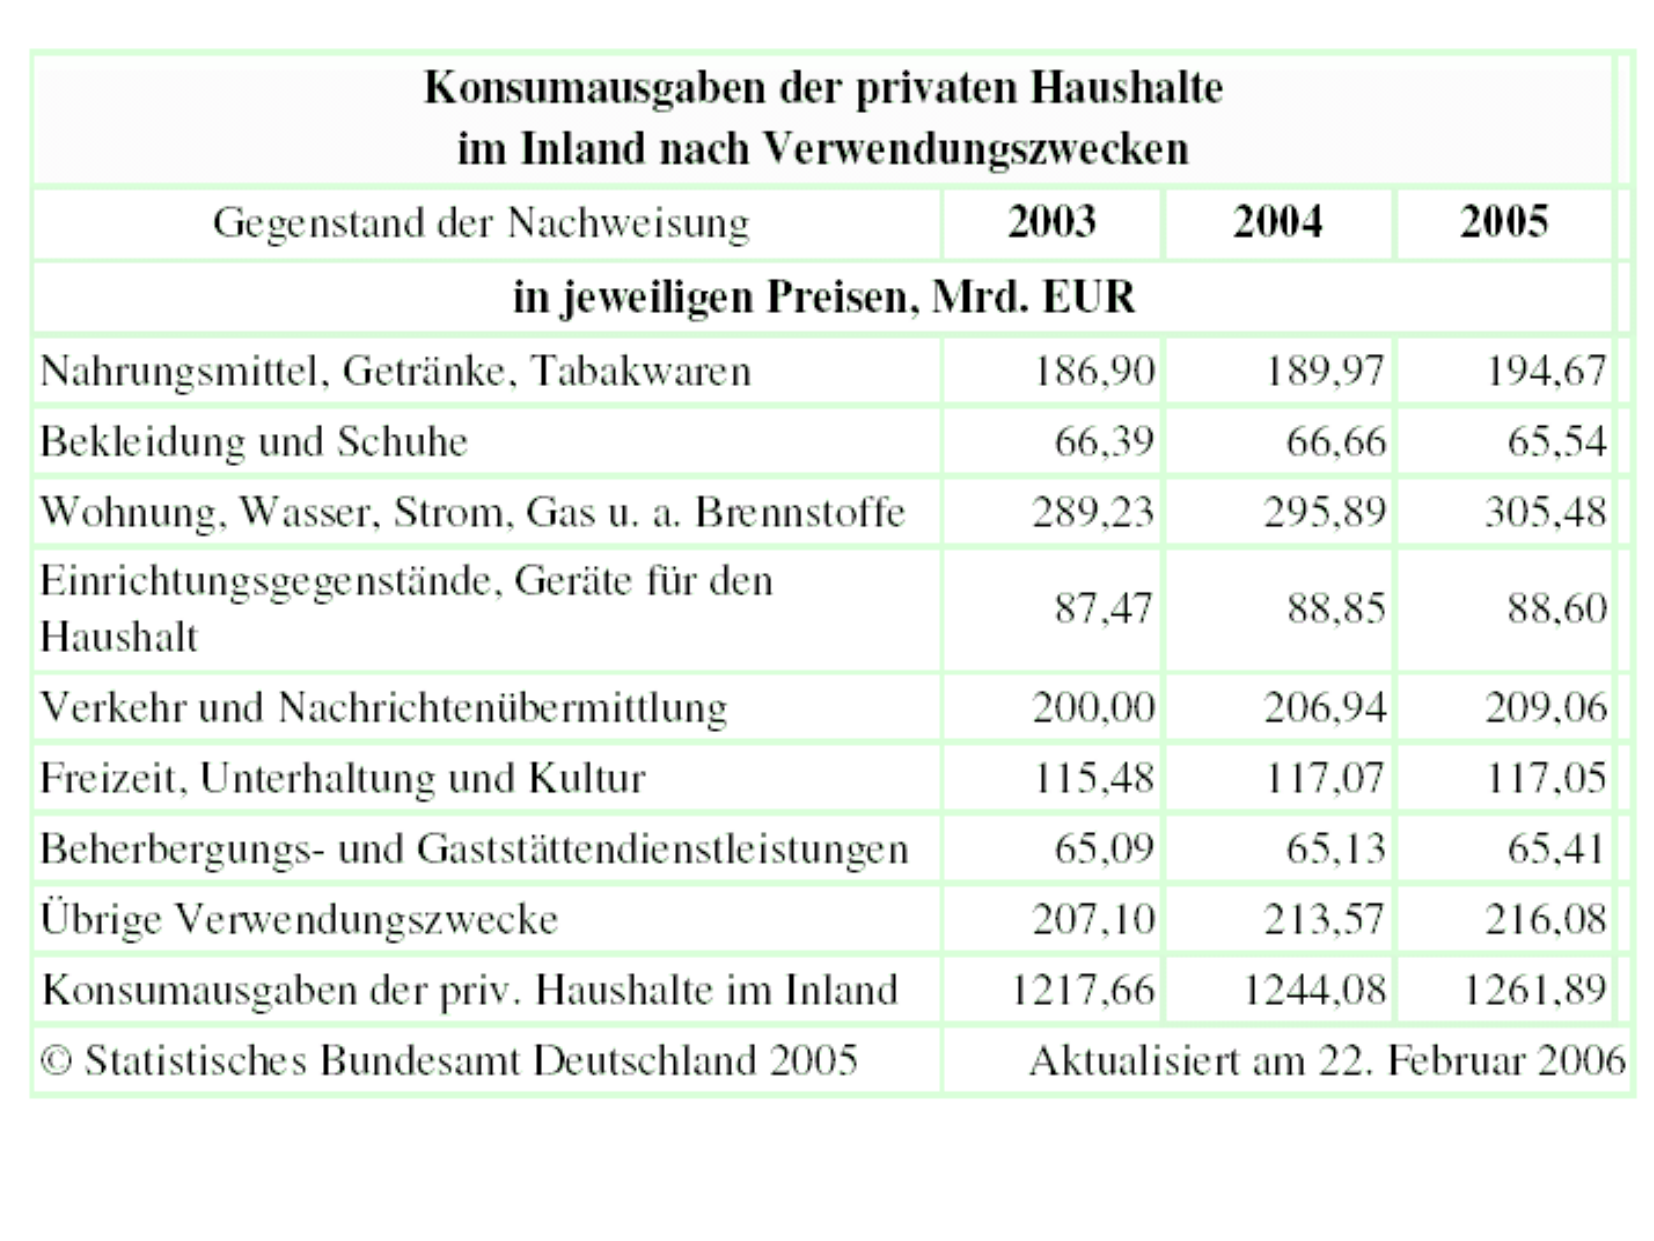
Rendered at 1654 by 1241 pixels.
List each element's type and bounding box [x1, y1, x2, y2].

picture [14, 40, 1649, 1118]
